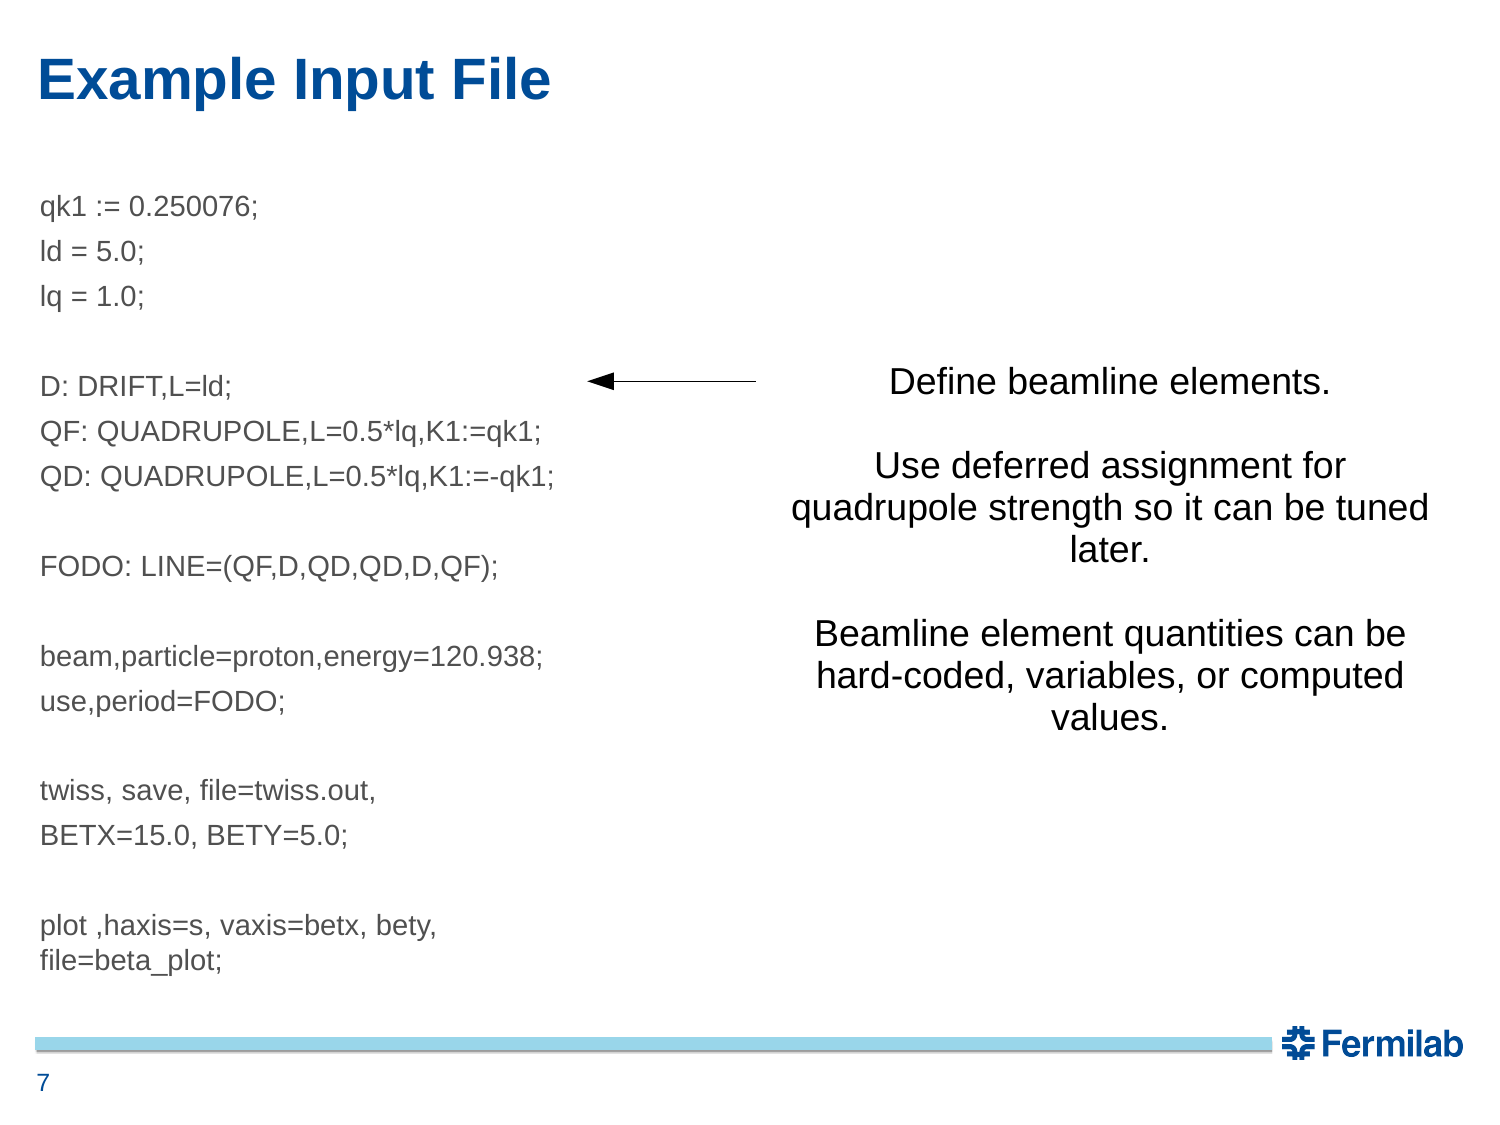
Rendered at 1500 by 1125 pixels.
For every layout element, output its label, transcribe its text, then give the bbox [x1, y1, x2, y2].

slide_number <number> [36, 1066, 105, 1106]
title Example Input File [37, 41, 1463, 112]
text_box Define beamline elements. Use deferred assignment for quadrupole strength so it can be tuned later. Beamline element quantities can be hard-coded, variables, or computed values. [776, 353, 1461, 747]
list qk1 := 0.250076; ld = 5.0; lq = 1.0; D: DRIFT,L=ld; QF: QUADRUPOLE,L=0.5*lq,K1:=qk1; QD: QUADRUPOLE,L=0.5*lq,K1:=-qk1; FODO: LINE=(QF,D,QD,QD,D,QF); beam,particle=proton,energy=120.938; use,period=FODO; twiss, save, file=twiss.out, BETX=15.0, BETY=5.0; plot ,haxis=s, vaxis=betx, bety, file=beta_plot; [39, 187, 587, 926]
picture [1282, 1026, 1463, 1060]
